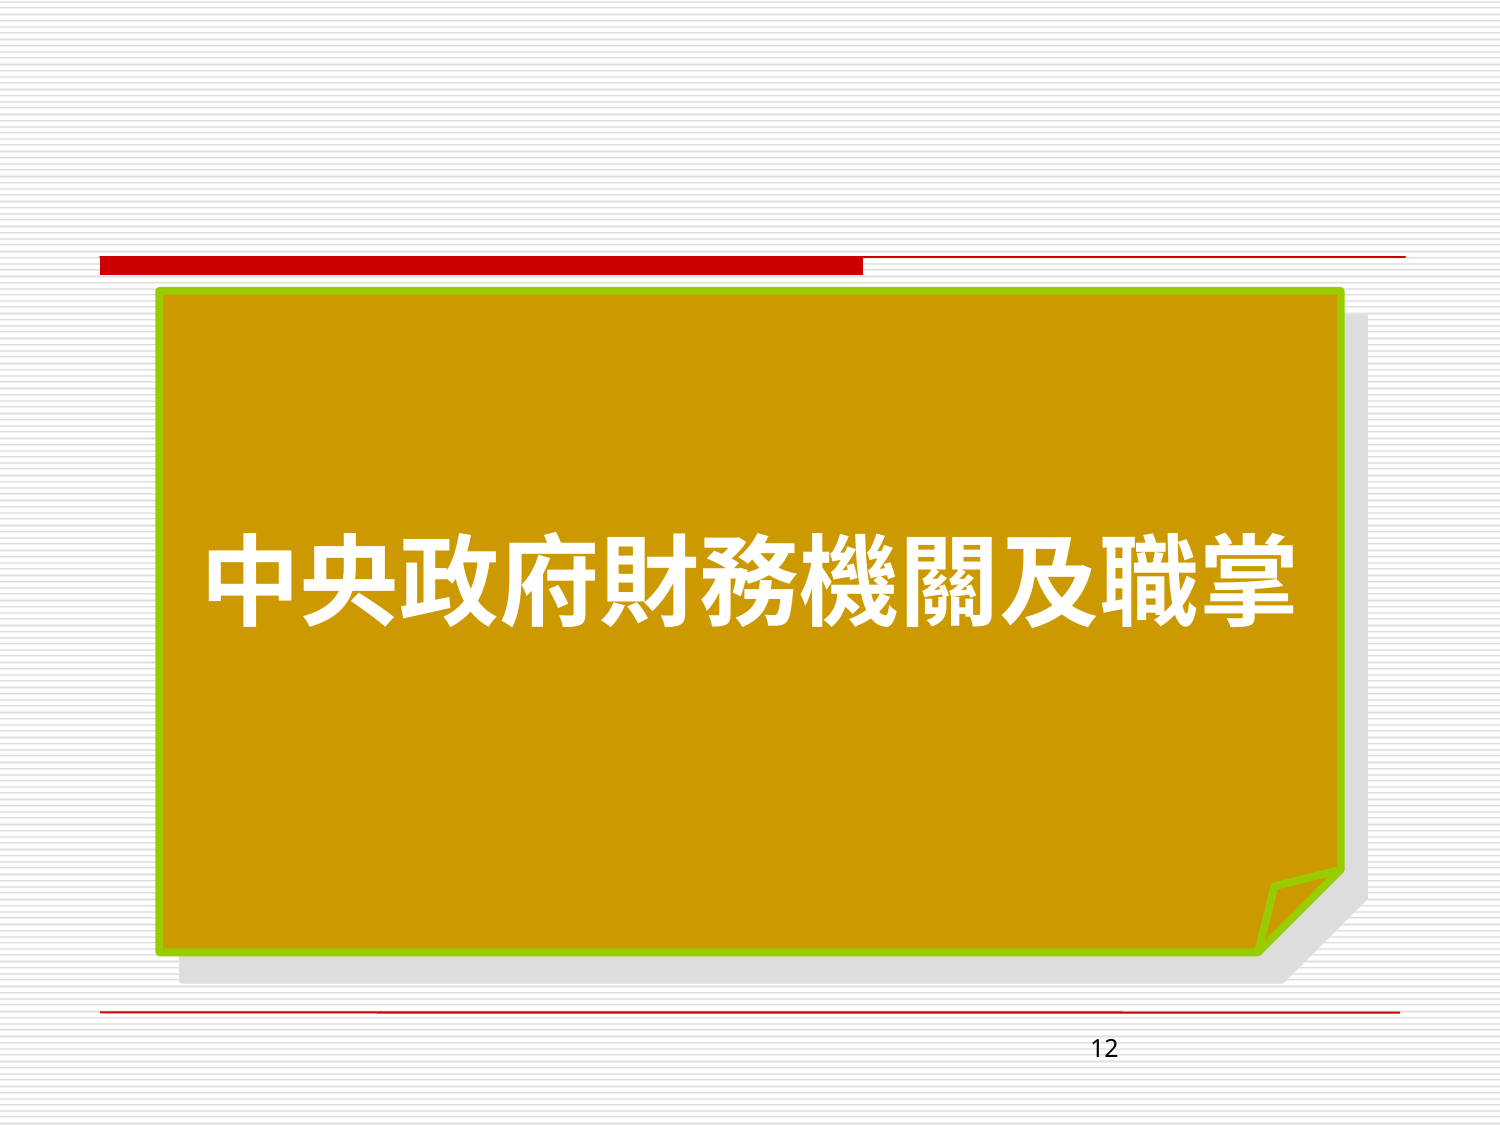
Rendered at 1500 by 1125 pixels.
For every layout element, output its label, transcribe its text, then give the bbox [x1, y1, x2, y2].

text_box [1074, 1024, 1400, 1103]
text_box 中央政府財務機關及職掌 [159, 290, 1341, 953]
